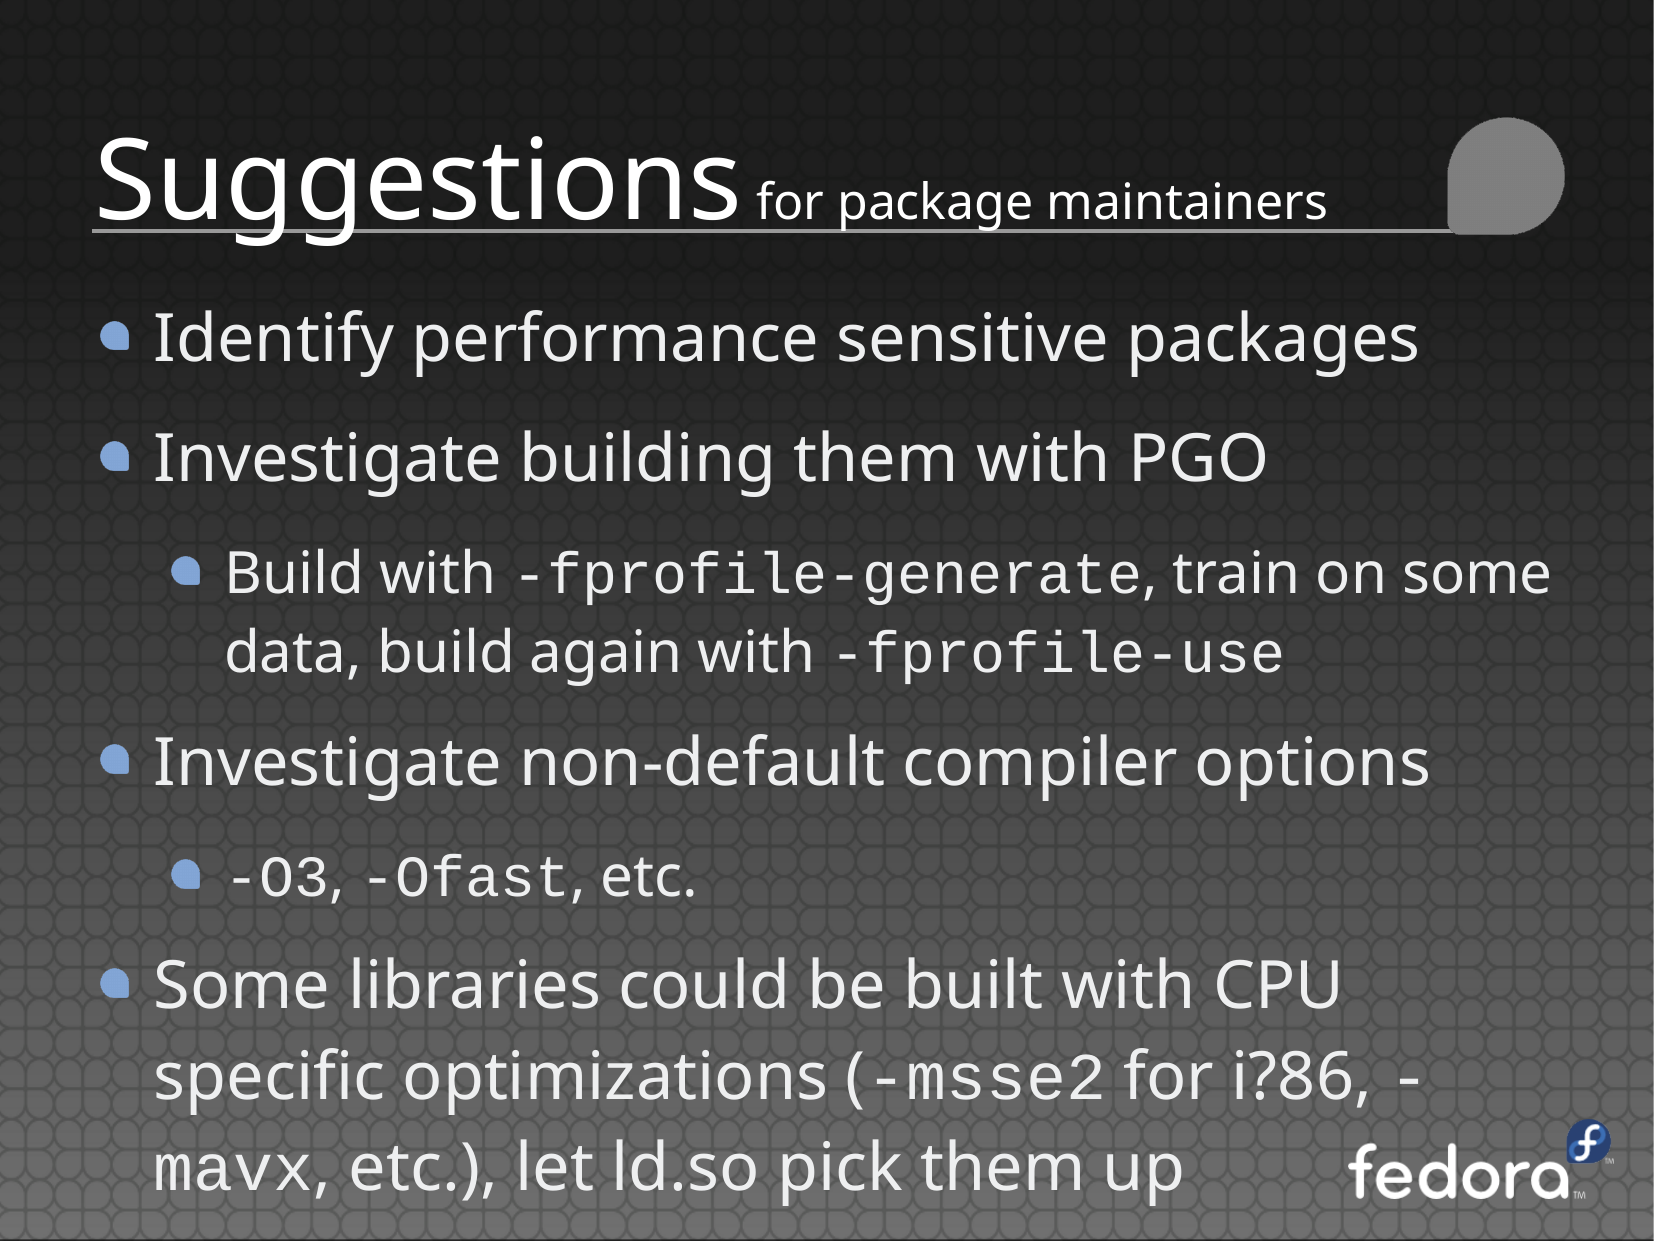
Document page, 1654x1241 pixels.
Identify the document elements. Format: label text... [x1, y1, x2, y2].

title Suggestions for package maintainers [94, 100, 1426, 251]
picture [0, 0, 1654, 1241]
list Identify performance sensitive packages Investigate building them with PGO Build with -fprofile-generate, train on some data, build again with -fprofile-use Investigate non-default compiler options -O3, -Ofast, etc. Some libraries could be built with CPU specific optimizations (-msse2 for i?86, -mavx, etc.), let ld.so pick them up [82, 290, 1571, 1116]
